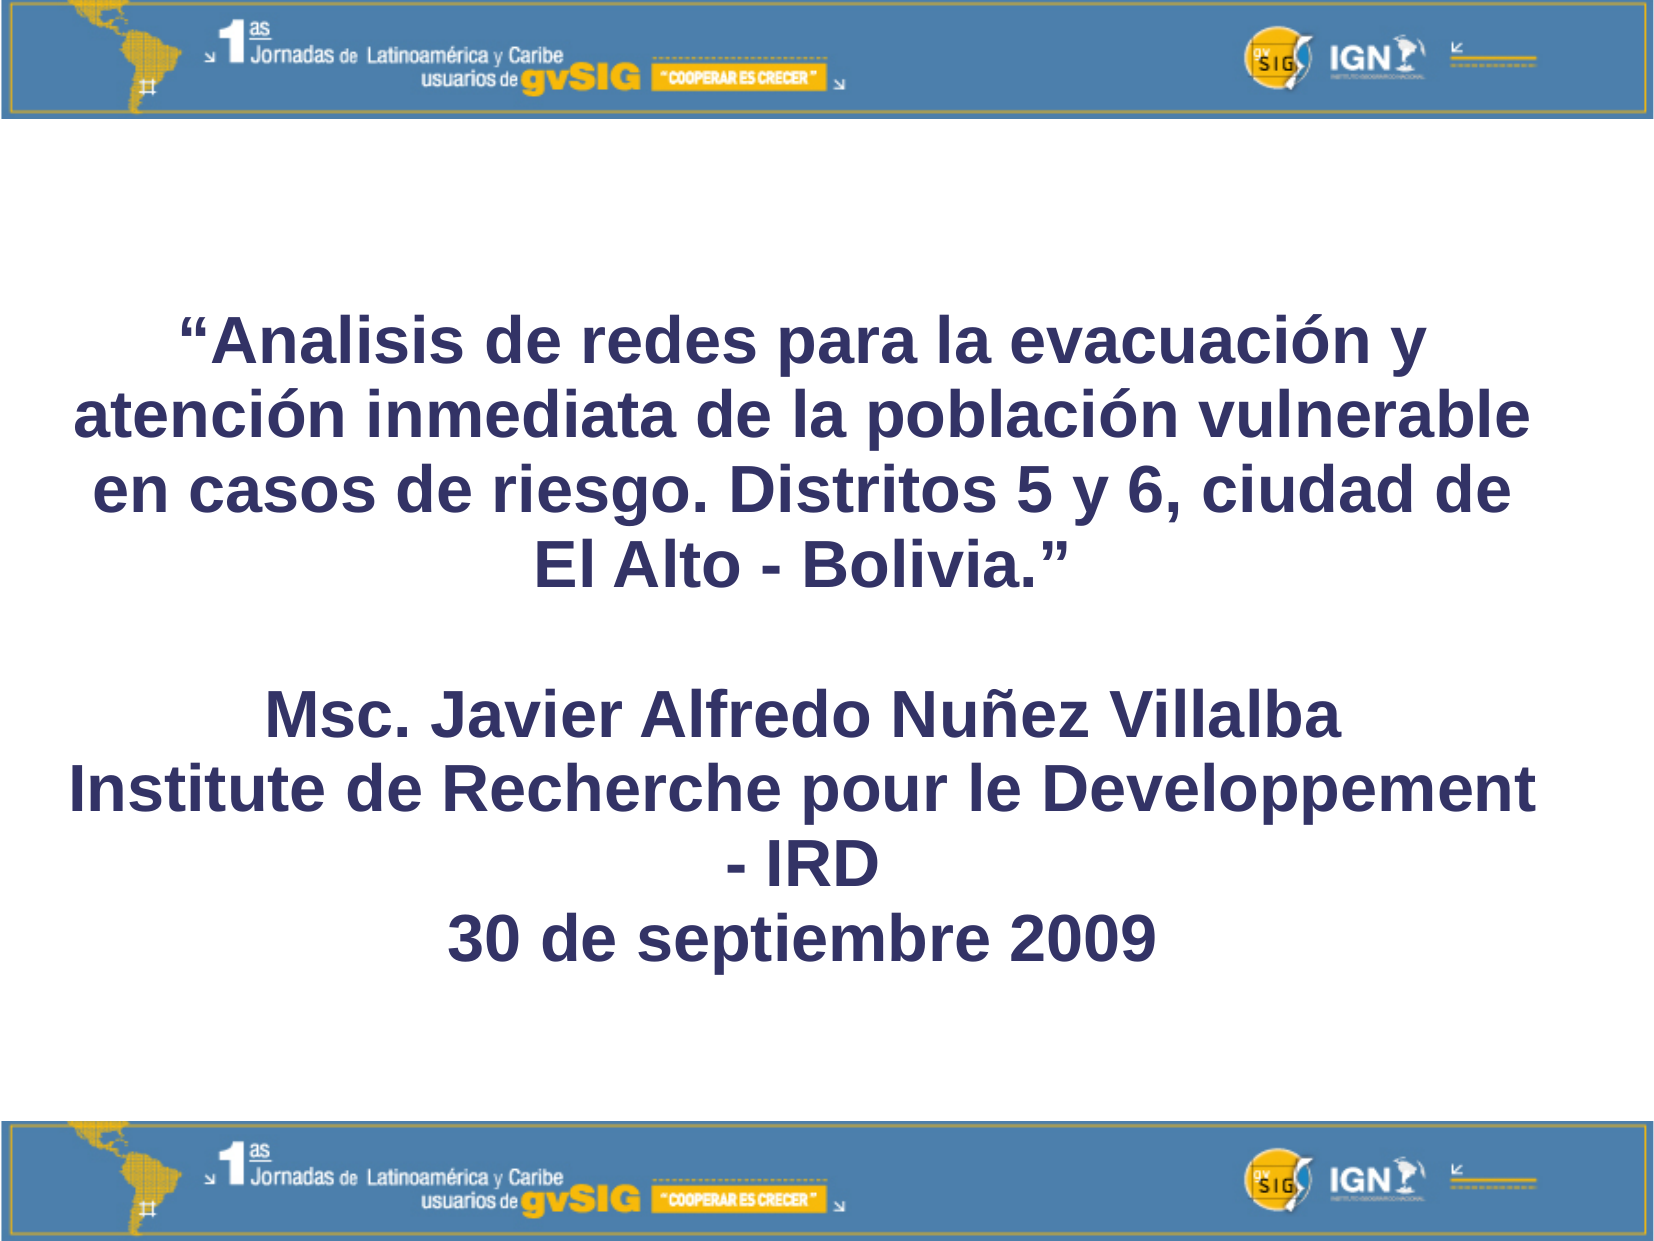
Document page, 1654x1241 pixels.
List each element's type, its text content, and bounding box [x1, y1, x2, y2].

picture [0, 0, 1654, 119]
picture [0, 1121, 1654, 1241]
text_box “Analisis de redes para la evacuación y atención inmediata de la población vulnerable en casos de riesgo. Distritos 5 y 6, ciudad de El Alto - Bolivia.” Msc. Javier Alfredo Nuñez Villalba Institute de Recherche pour le Developpement - IRD 30 de septiembre 2009 [59, 252, 1548, 1027]
